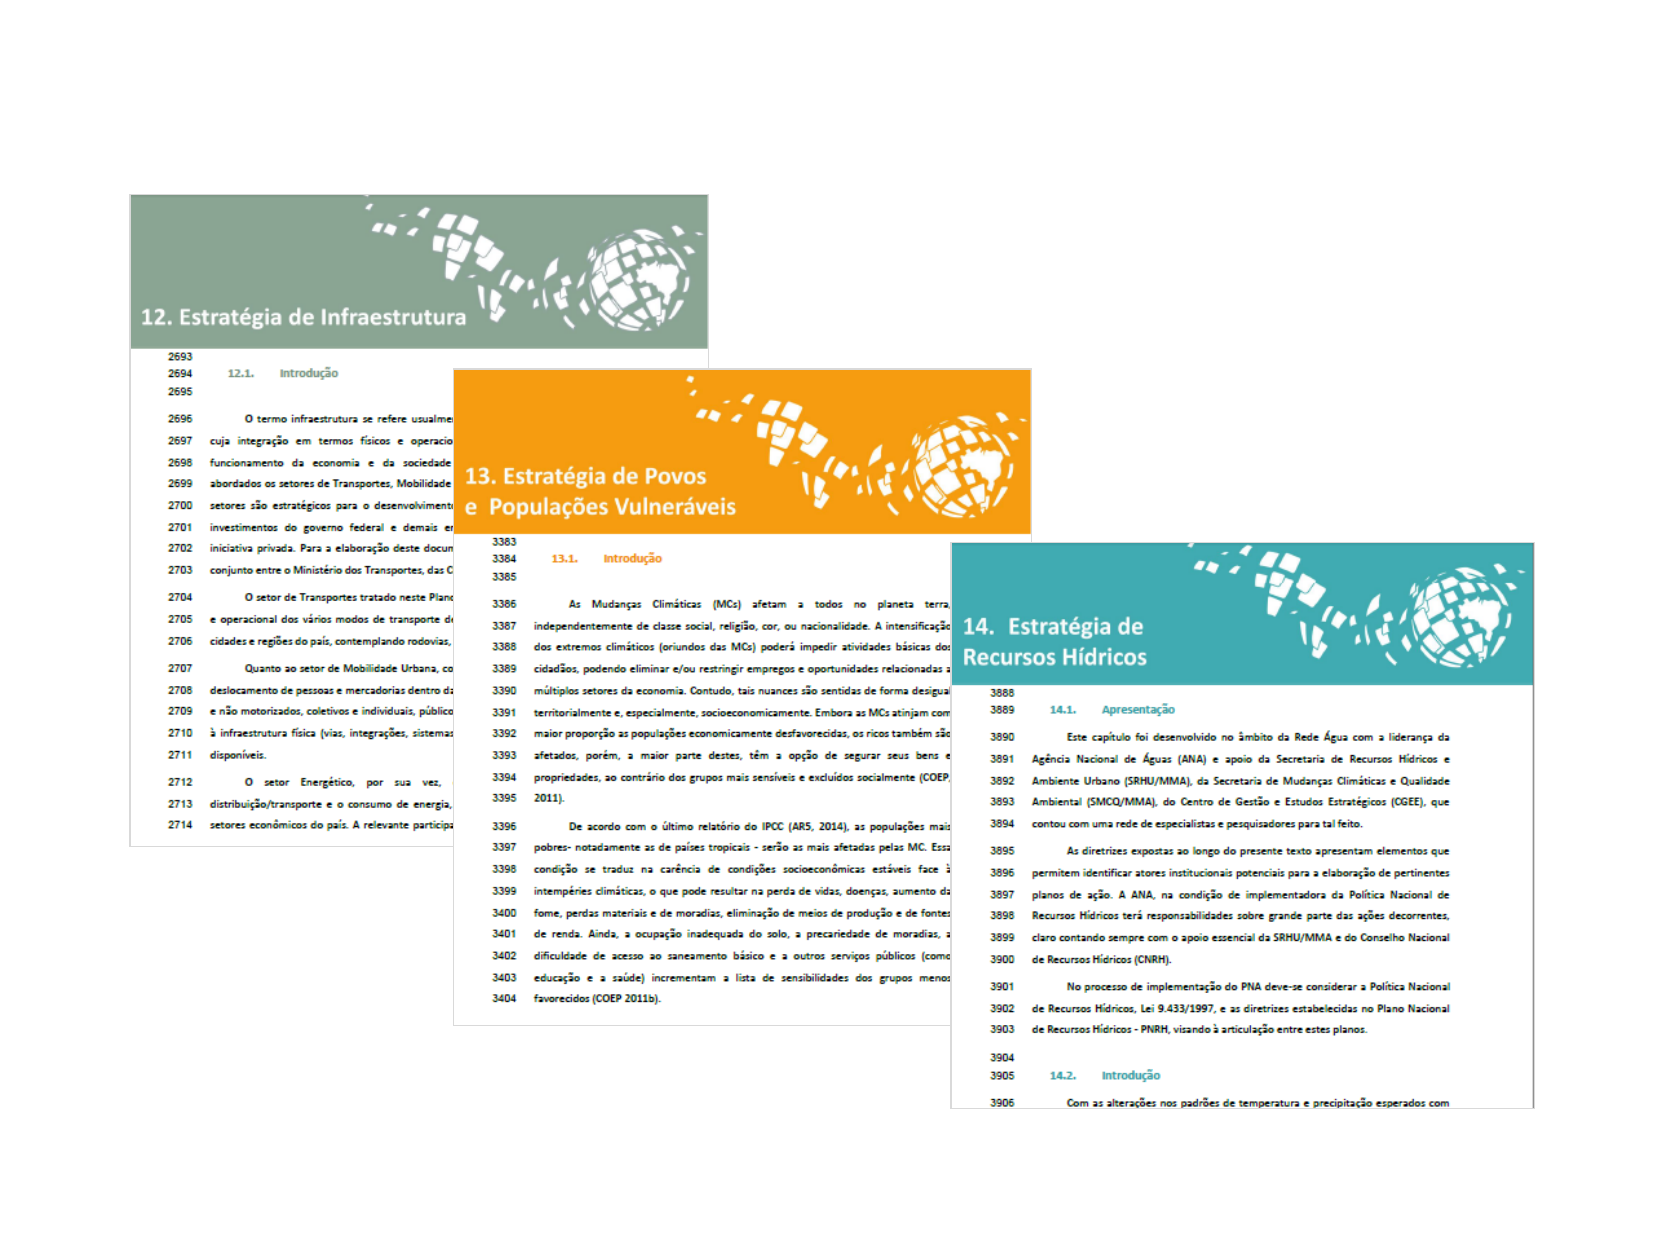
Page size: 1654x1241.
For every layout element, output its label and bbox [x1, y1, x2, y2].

picture [130, 195, 708, 846]
picture [454, 369, 1031, 1025]
picture [952, 543, 1534, 1108]
